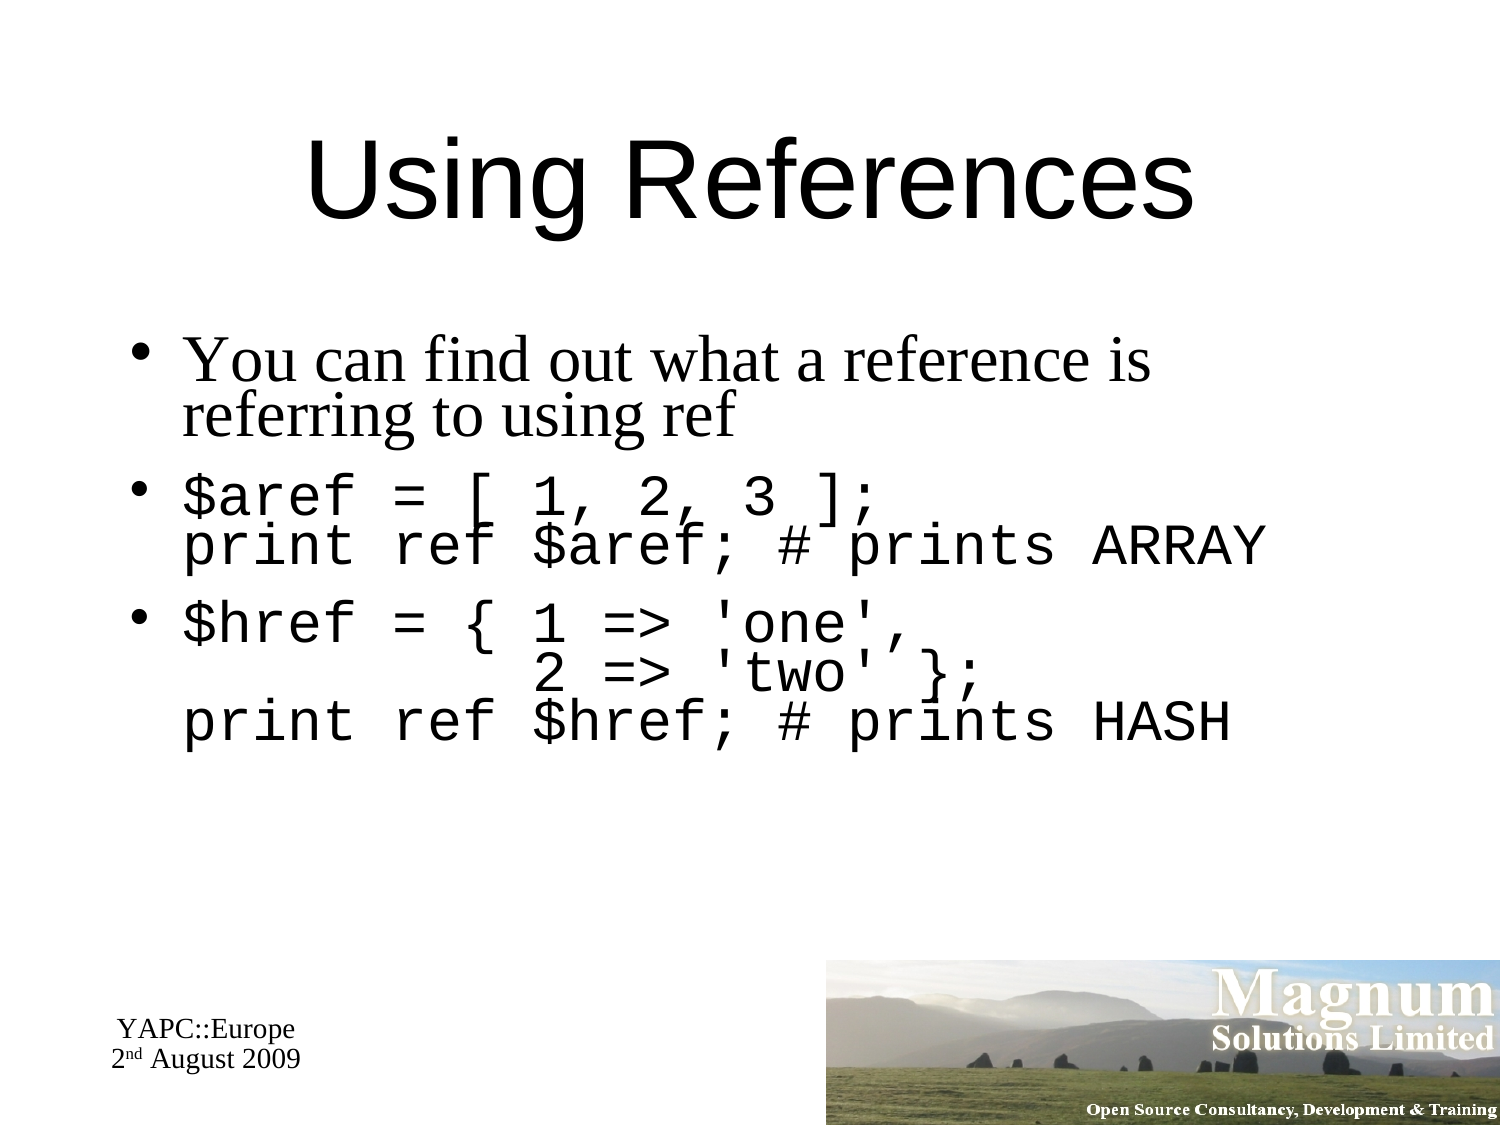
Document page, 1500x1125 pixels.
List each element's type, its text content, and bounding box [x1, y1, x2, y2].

list You can find out what a reference is referring to using ref $aref = [ 1, 2, 3 ]; print ref $aref; # prints ARRAY $href = { 1 => 'one', 2 => 'two' }; print ref $href; # prints HASH [112, 337, 1388, 770]
picture [826, 960, 1500, 1125]
title Using References [112, 62, 1388, 250]
